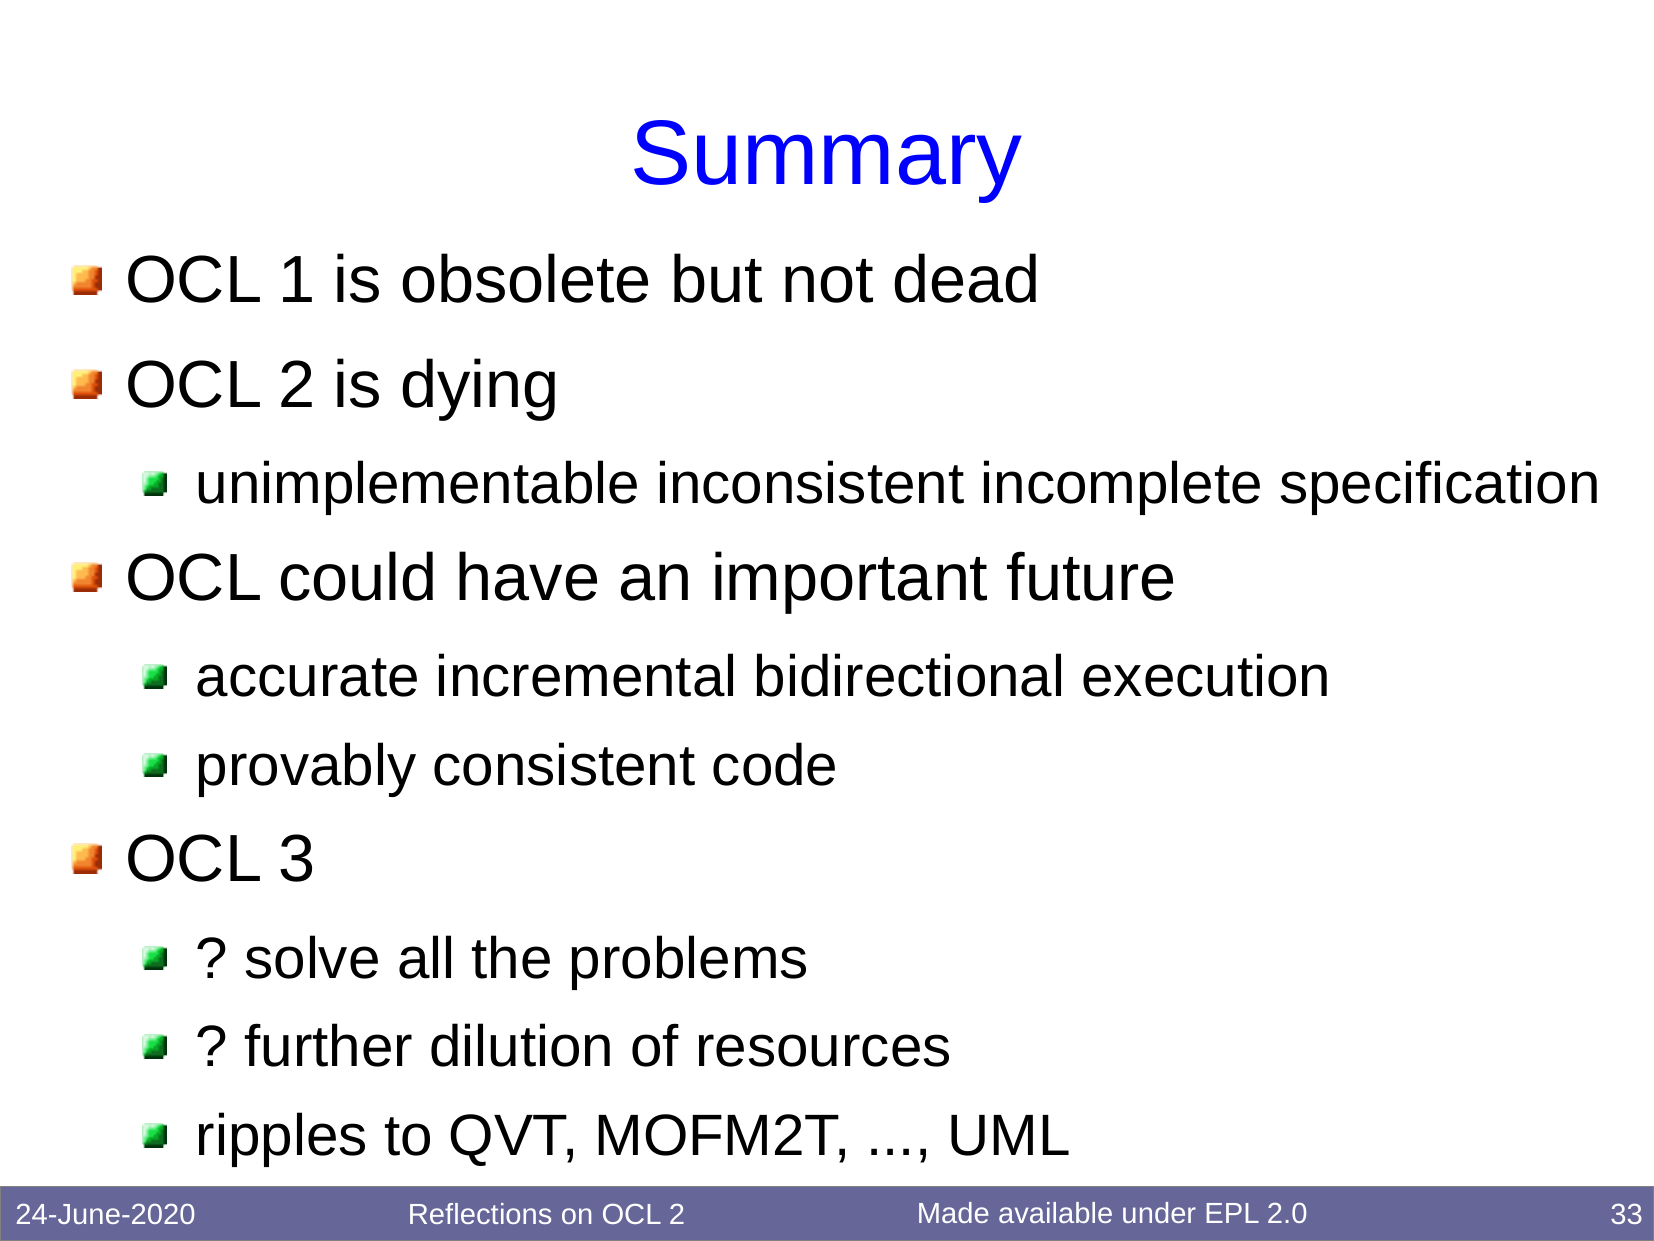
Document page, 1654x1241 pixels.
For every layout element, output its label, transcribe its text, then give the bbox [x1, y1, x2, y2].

list OCL 1 is obsolete but not dead OCL 2 is dying unimplementable inconsistent incomplete specification OCL could have an important future accurate incremental bidirectional execution provably consistent code OCL 3 ? solve all the problems ? further dilution of resources ripples to QVT, MOFM2T, ..., UML [54, 242, 1637, 1241]
title Summary [82, 49, 1571, 242]
